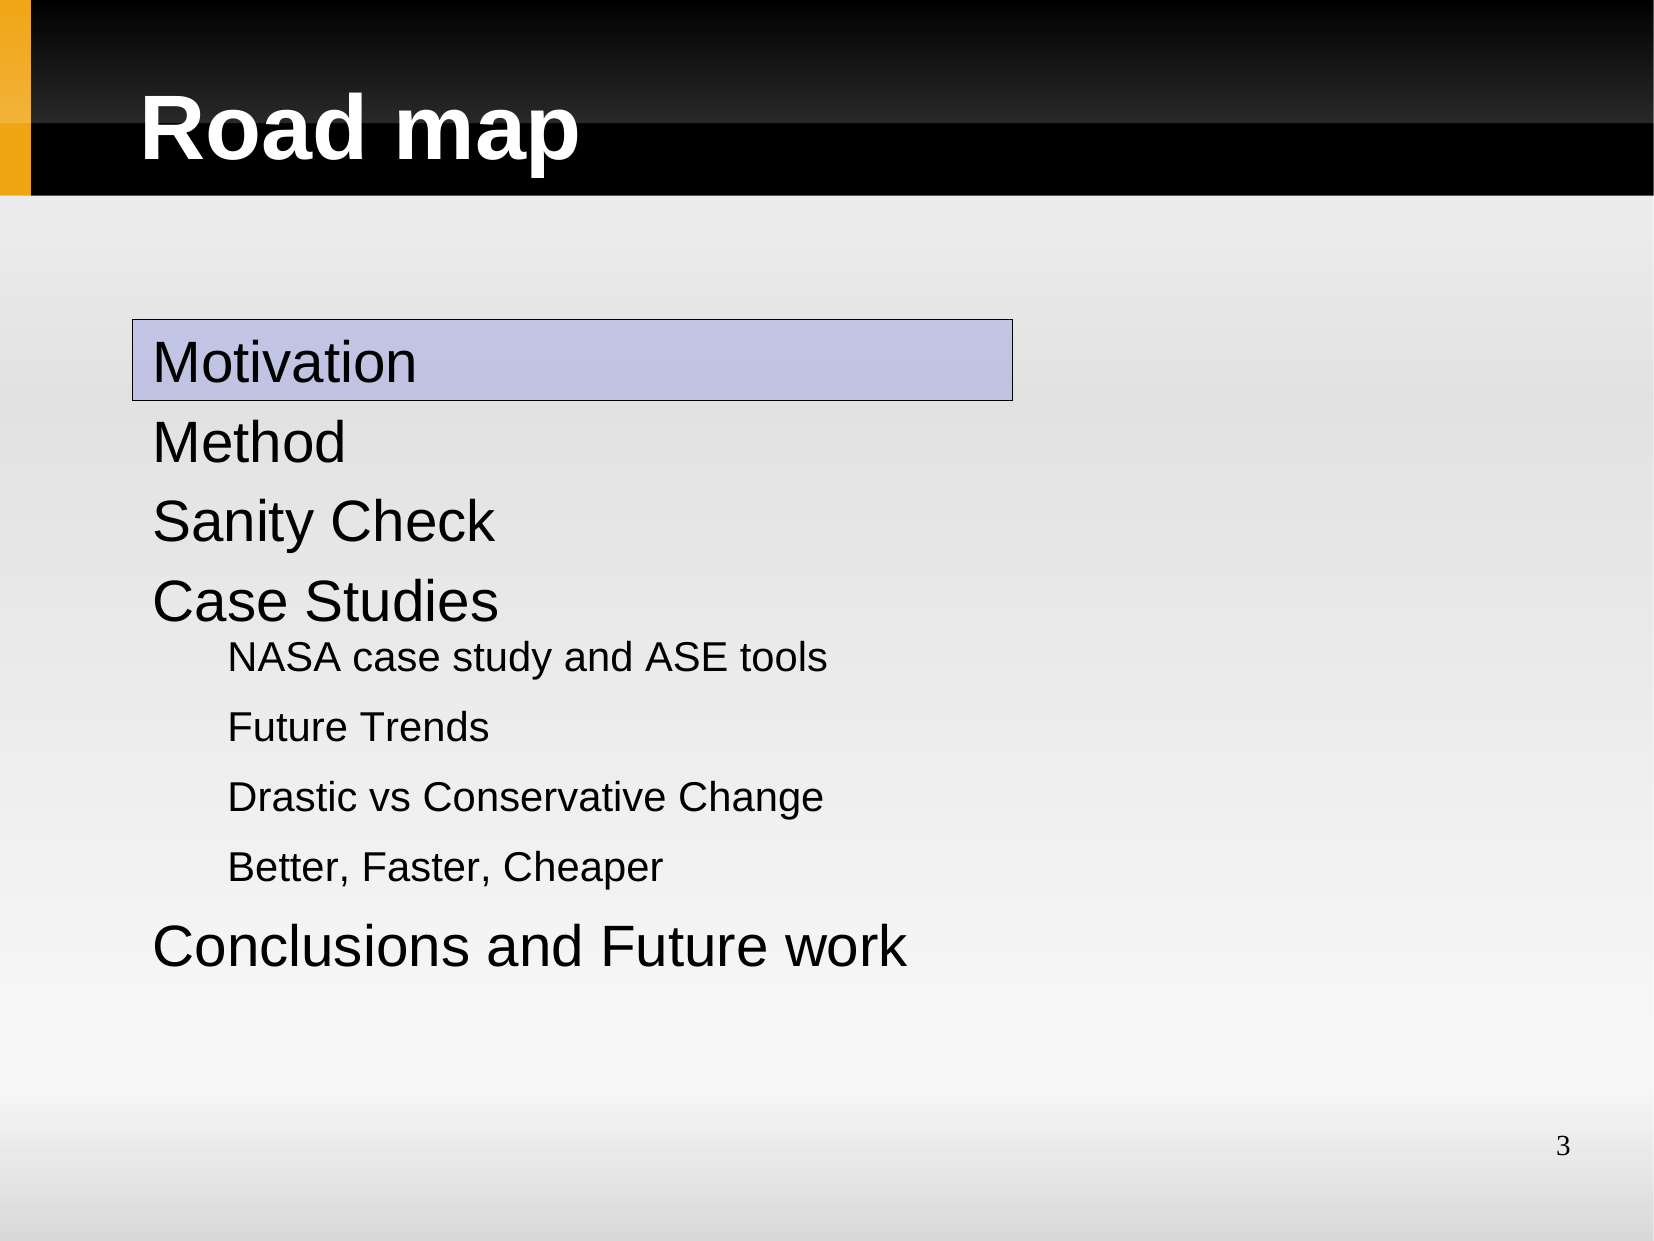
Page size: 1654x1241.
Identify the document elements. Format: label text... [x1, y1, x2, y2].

title Road map [124, 68, 1530, 188]
list Motivation Method Sanity Check Case Studies NASA case study and ASE tools Future Trends Drastic vs Conservative Change Better, Faster, Cheaper Conclusions and Future work [137, 322, 1516, 1094]
text_box [132, 319, 1013, 401]
picture [0, 0, 1654, 1241]
